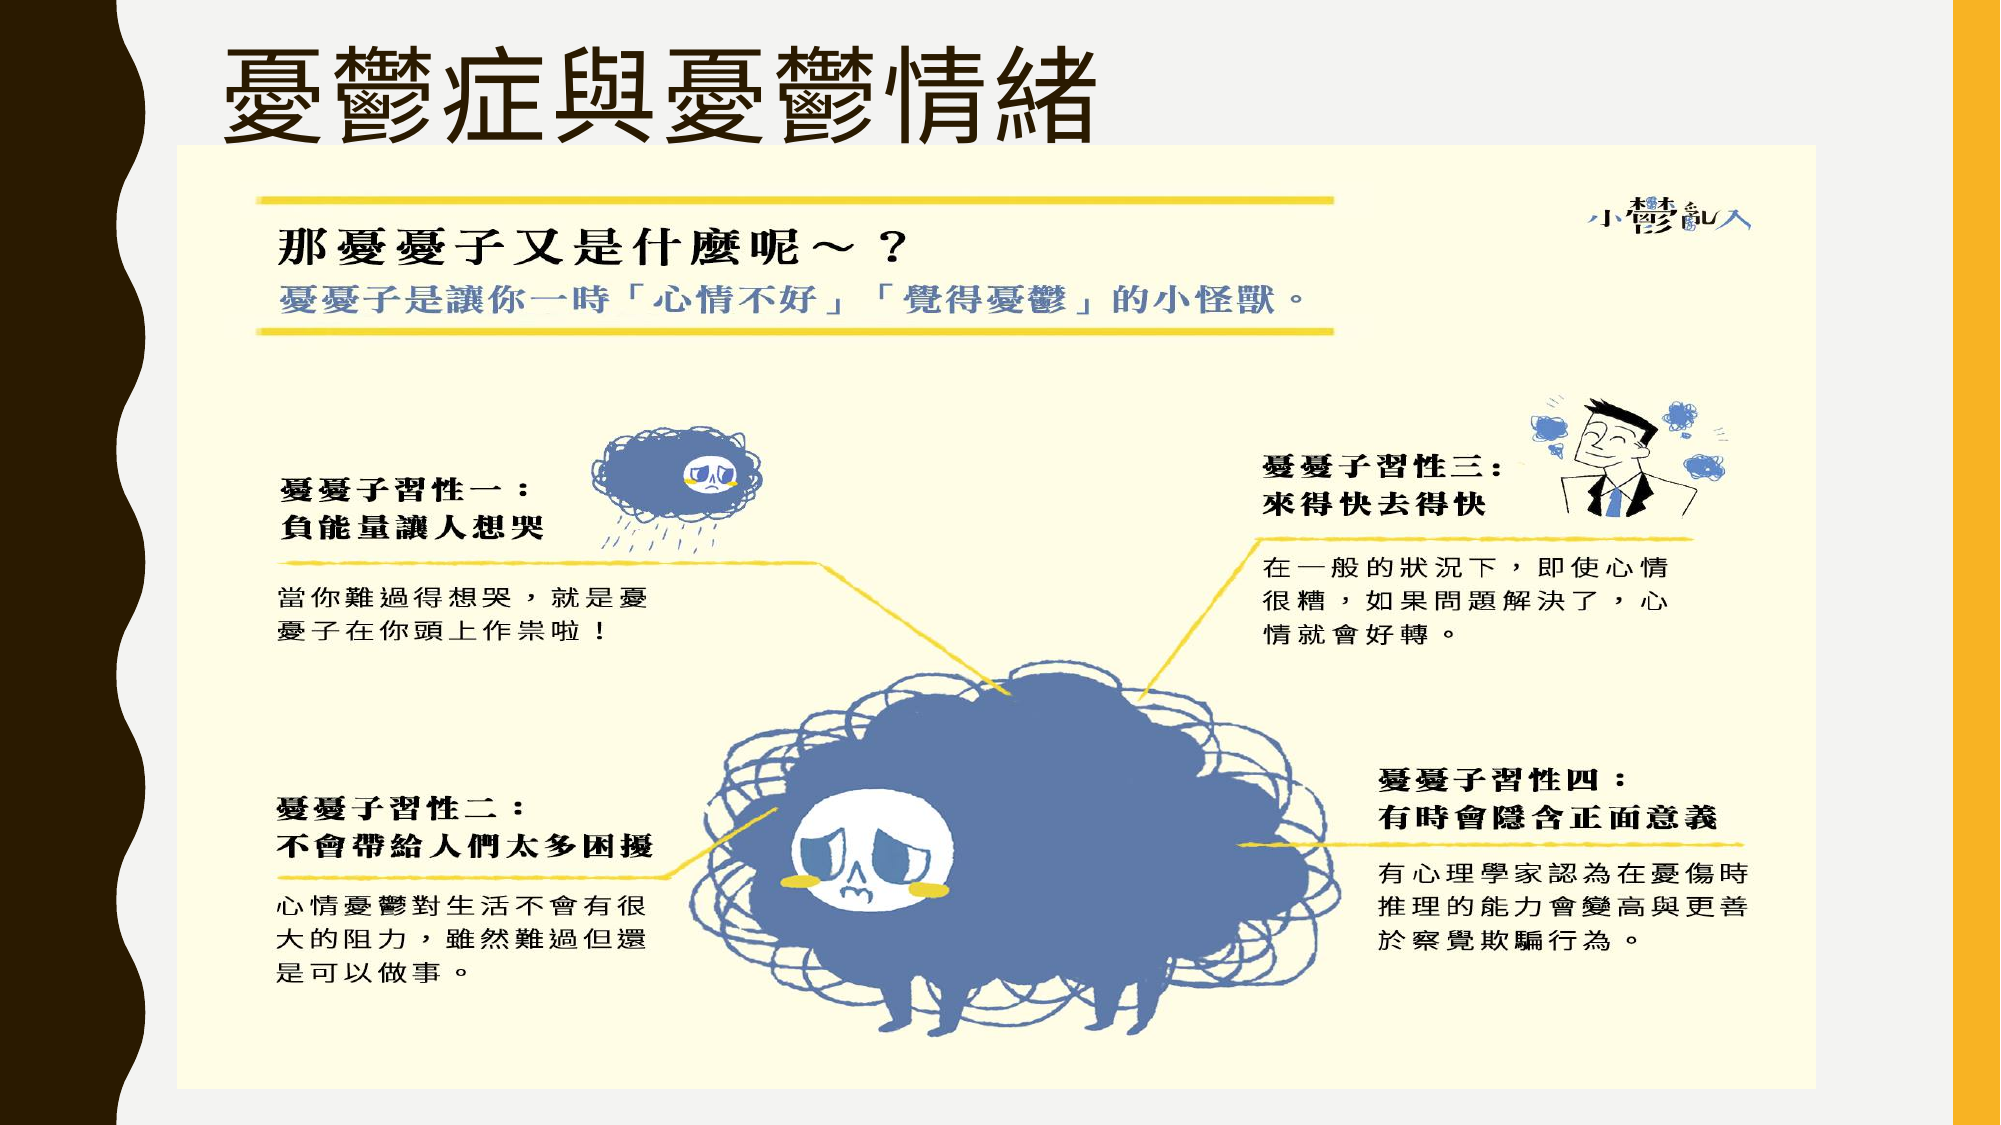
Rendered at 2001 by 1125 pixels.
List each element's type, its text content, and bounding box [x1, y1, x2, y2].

title 憂鬱症與憂鬱情緒 [205, 36, 1876, 281]
picture [177, 145, 1816, 1089]
